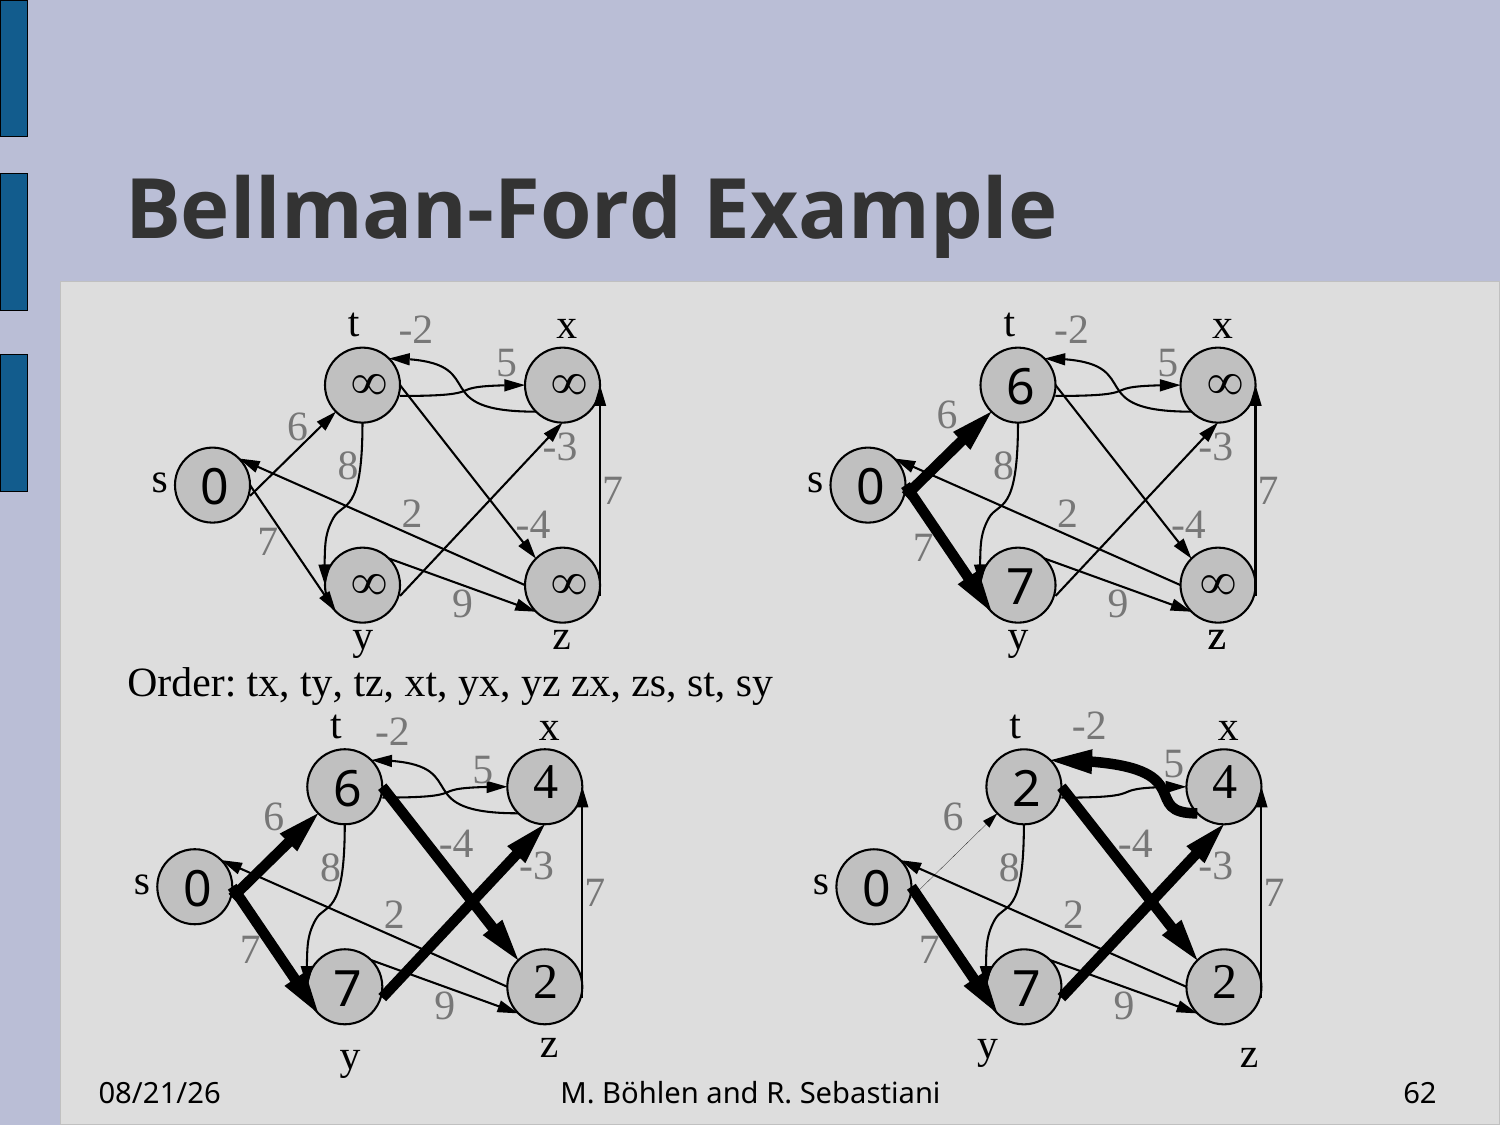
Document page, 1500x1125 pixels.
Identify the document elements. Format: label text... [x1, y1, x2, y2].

text_box 8 [305, 836, 356, 899]
text_box 6 [248, 785, 324, 848]
text_box s [798, 849, 849, 911]
text_box 7 [242, 510, 318, 573]
text_box -2 [384, 298, 459, 361]
text_box  [525, 356, 601, 415]
text_box -4 [1156, 494, 1228, 556]
text_box s [792, 447, 843, 510]
title Bellman-Ford Example [110, 67, 1392, 271]
text_box -2 [1039, 298, 1115, 361]
text_box 6 [272, 395, 348, 458]
text_box s [136, 447, 187, 510]
text_box  [1180, 548, 1254, 613]
text_box 2 [369, 883, 420, 946]
text_box t [988, 292, 1039, 354]
text_box  [325, 547, 401, 613]
text_box 6 [921, 383, 997, 446]
text_box z [1193, 604, 1244, 666]
text_box 2 [986, 755, 1062, 825]
text_box 7 [989, 949, 1062, 1025]
text_box y [992, 604, 1044, 666]
text_box 2 [507, 949, 581, 1019]
text_box y [324, 1024, 376, 1086]
text_box s [119, 849, 170, 911]
text_box y [962, 1013, 1013, 1076]
text_box  [1226, 376, 1240, 392]
text_box 9 [1098, 974, 1149, 1037]
text_box 8 [978, 435, 1029, 497]
text_box 2 [1042, 482, 1093, 545]
text_box 4 [510, 757, 583, 825]
text_box 7 [1242, 460, 1294, 522]
text_box x [524, 713, 575, 757]
text_box z [525, 1012, 576, 1075]
text_box 9 [1092, 572, 1144, 635]
text_box 2 [1186, 949, 1260, 1025]
text_box Order: tx, ty, tz, xt, yx, yz zx, zs, st, sy [112, 651, 800, 713]
text_box 0 [184, 447, 250, 523]
text_box t [994, 693, 1045, 756]
text_box y [337, 604, 388, 651]
text_box 6 [927, 785, 1003, 848]
text_box -3 [1183, 834, 1255, 897]
text_box 6 [307, 755, 383, 825]
text_box -4 [424, 813, 496, 875]
text_box 8 [322, 435, 373, 497]
text_box 2 [386, 482, 437, 545]
text_box 7 [587, 460, 638, 522]
text_box 6 [980, 354, 1056, 423]
text_box 7 [904, 918, 980, 981]
text_box t [315, 713, 366, 756]
text_box 5 [457, 738, 533, 801]
text_box 7 [983, 547, 1056, 613]
text_box x [541, 293, 592, 356]
text_box 9 [437, 572, 488, 635]
text_box -2 [1057, 694, 1133, 757]
text_box  [1218, 378, 1222, 390]
text_box z [1225, 1022, 1276, 1084]
text_box -3 [528, 415, 599, 478]
text_box 7 [569, 861, 620, 924]
text_box 5 [481, 331, 557, 393]
text_box 0 [166, 849, 233, 925]
text_box -4 [500, 494, 572, 556]
text_box x [1197, 293, 1248, 356]
text_box 7 [309, 949, 383, 1024]
text_box 5 [1142, 331, 1218, 393]
text_box t [333, 292, 384, 354]
text_box 0 [845, 849, 912, 925]
text_box  [1181, 356, 1256, 415]
text_box -4 [1103, 813, 1175, 875]
text_box  [525, 548, 599, 613]
text_box -3 [1183, 415, 1255, 478]
text_box 8 [984, 836, 1035, 899]
text_box 7 [225, 918, 301, 981]
text_box x [1203, 695, 1254, 758]
text_box -2 [366, 713, 436, 762]
text_box  [570, 376, 584, 392]
text_box 7 [898, 516, 974, 579]
text_box -3 [504, 834, 576, 897]
text_box 9 [419, 974, 470, 1036]
text_box  [557, 377, 566, 391]
text_box 5 [1148, 732, 1224, 795]
text_box 7 [1248, 861, 1299, 924]
text_box z [537, 604, 588, 651]
text_box 2 [1048, 883, 1099, 946]
text_box 4 [1187, 758, 1262, 825]
text_box  [324, 354, 400, 423]
text_box 0 [840, 447, 906, 523]
